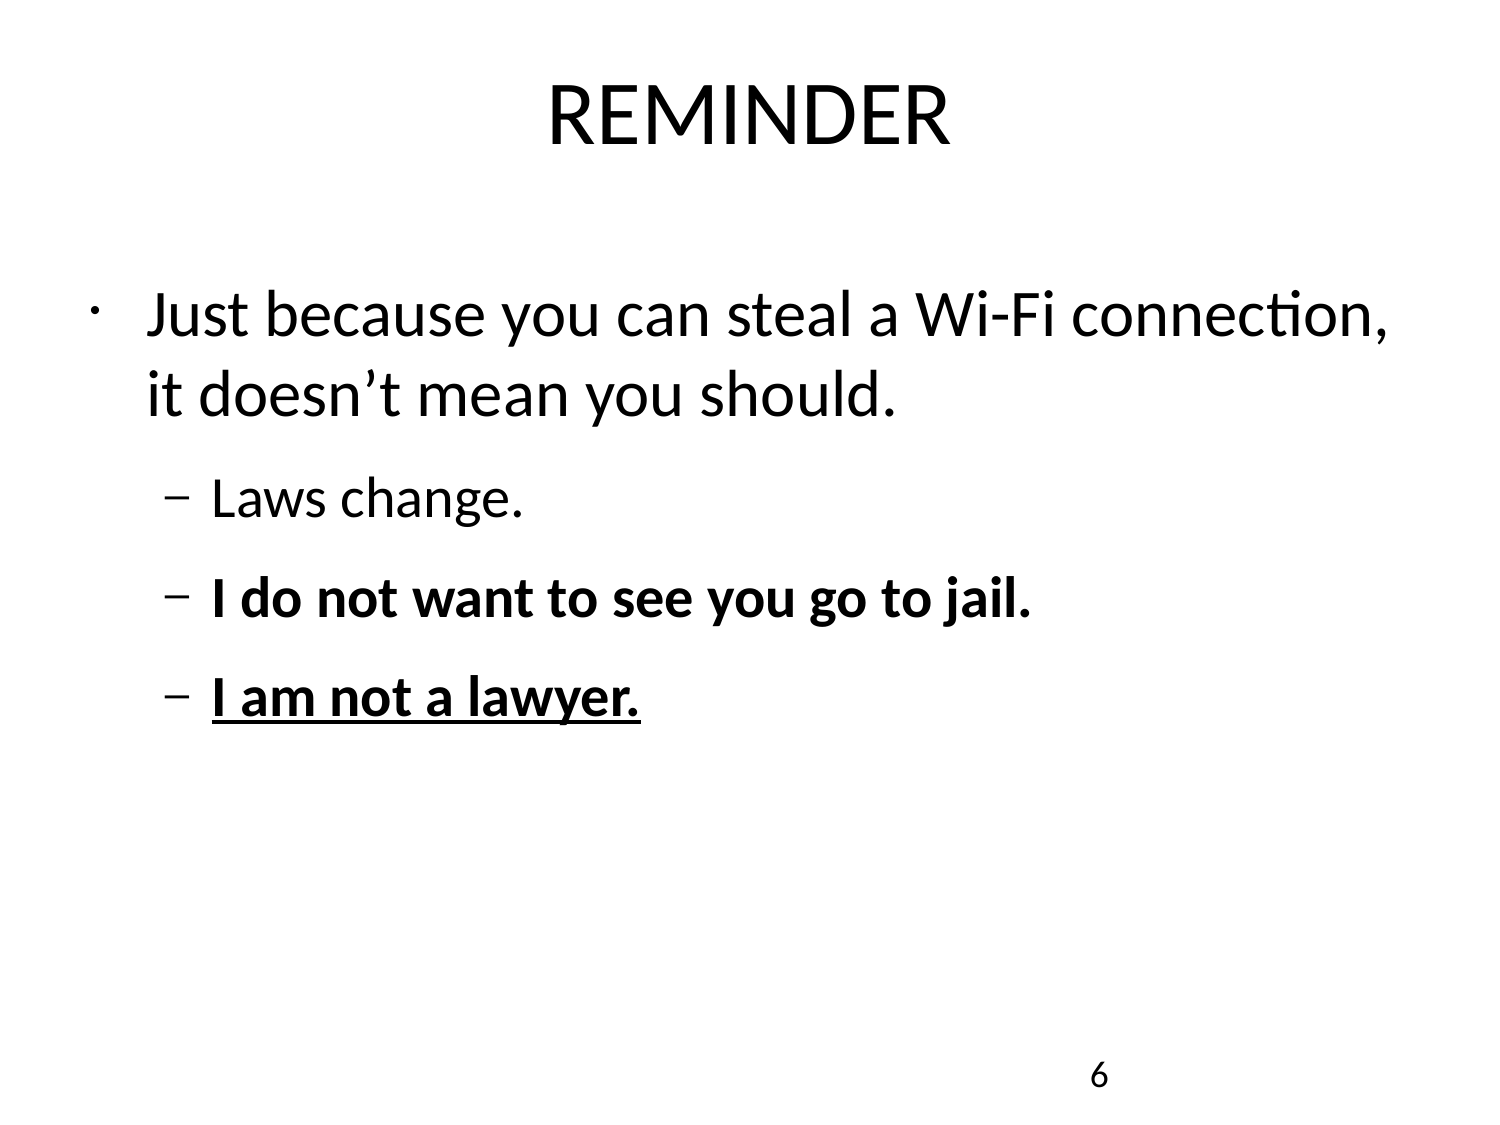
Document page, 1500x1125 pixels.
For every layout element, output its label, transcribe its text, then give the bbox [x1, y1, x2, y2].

list Just because you can steal a Wi-Fi connection, it doesn’t mean you should. Laws change. I do not want to see you go to jail. I am not a lawyer. [75, 262, 1425, 1005]
title REMINDER [75, 45, 1425, 233]
slide_number <number> [1074, 1042, 1425, 1103]
